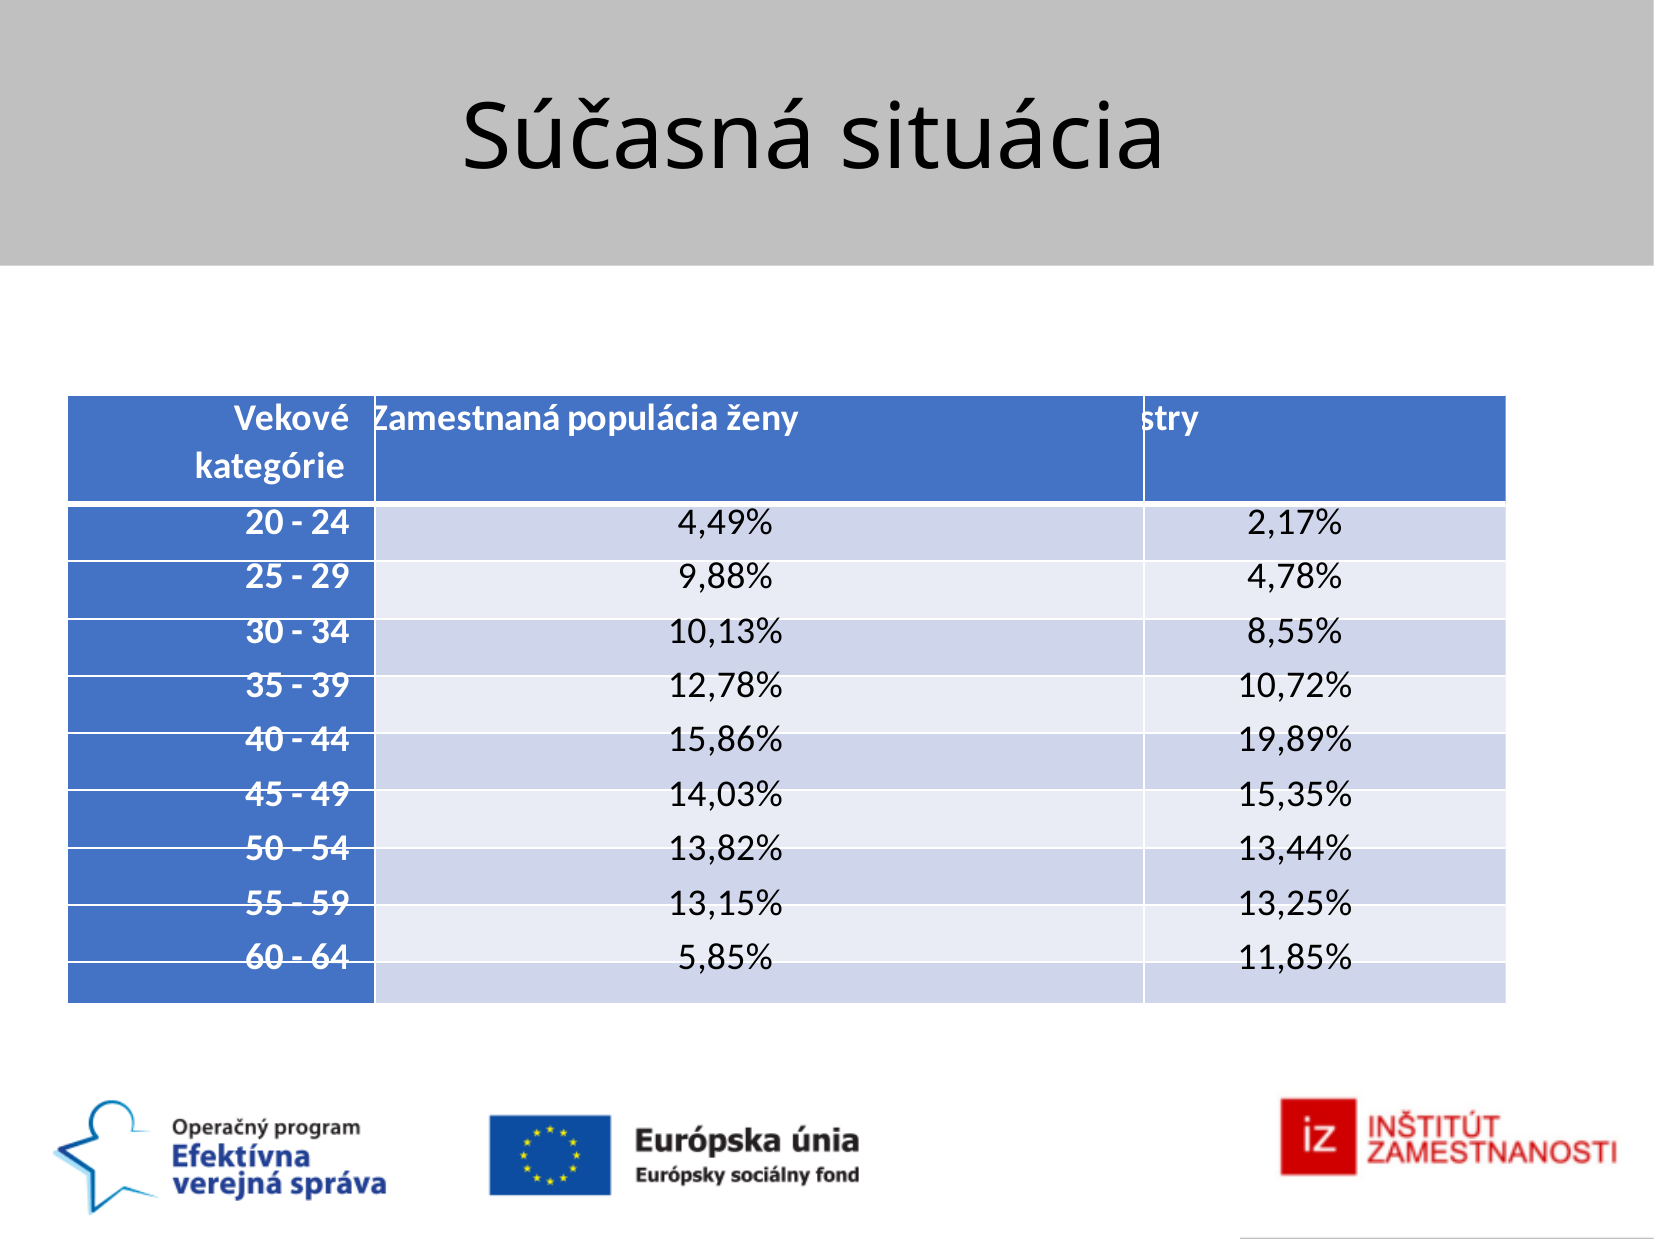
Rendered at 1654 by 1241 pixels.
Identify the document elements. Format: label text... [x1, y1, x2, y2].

picture [66, 383, 1506, 1003]
picture [1240, 1033, 1654, 1241]
picture [29, 1062, 886, 1241]
title Súčasná situácia [88, 29, 1565, 236]
